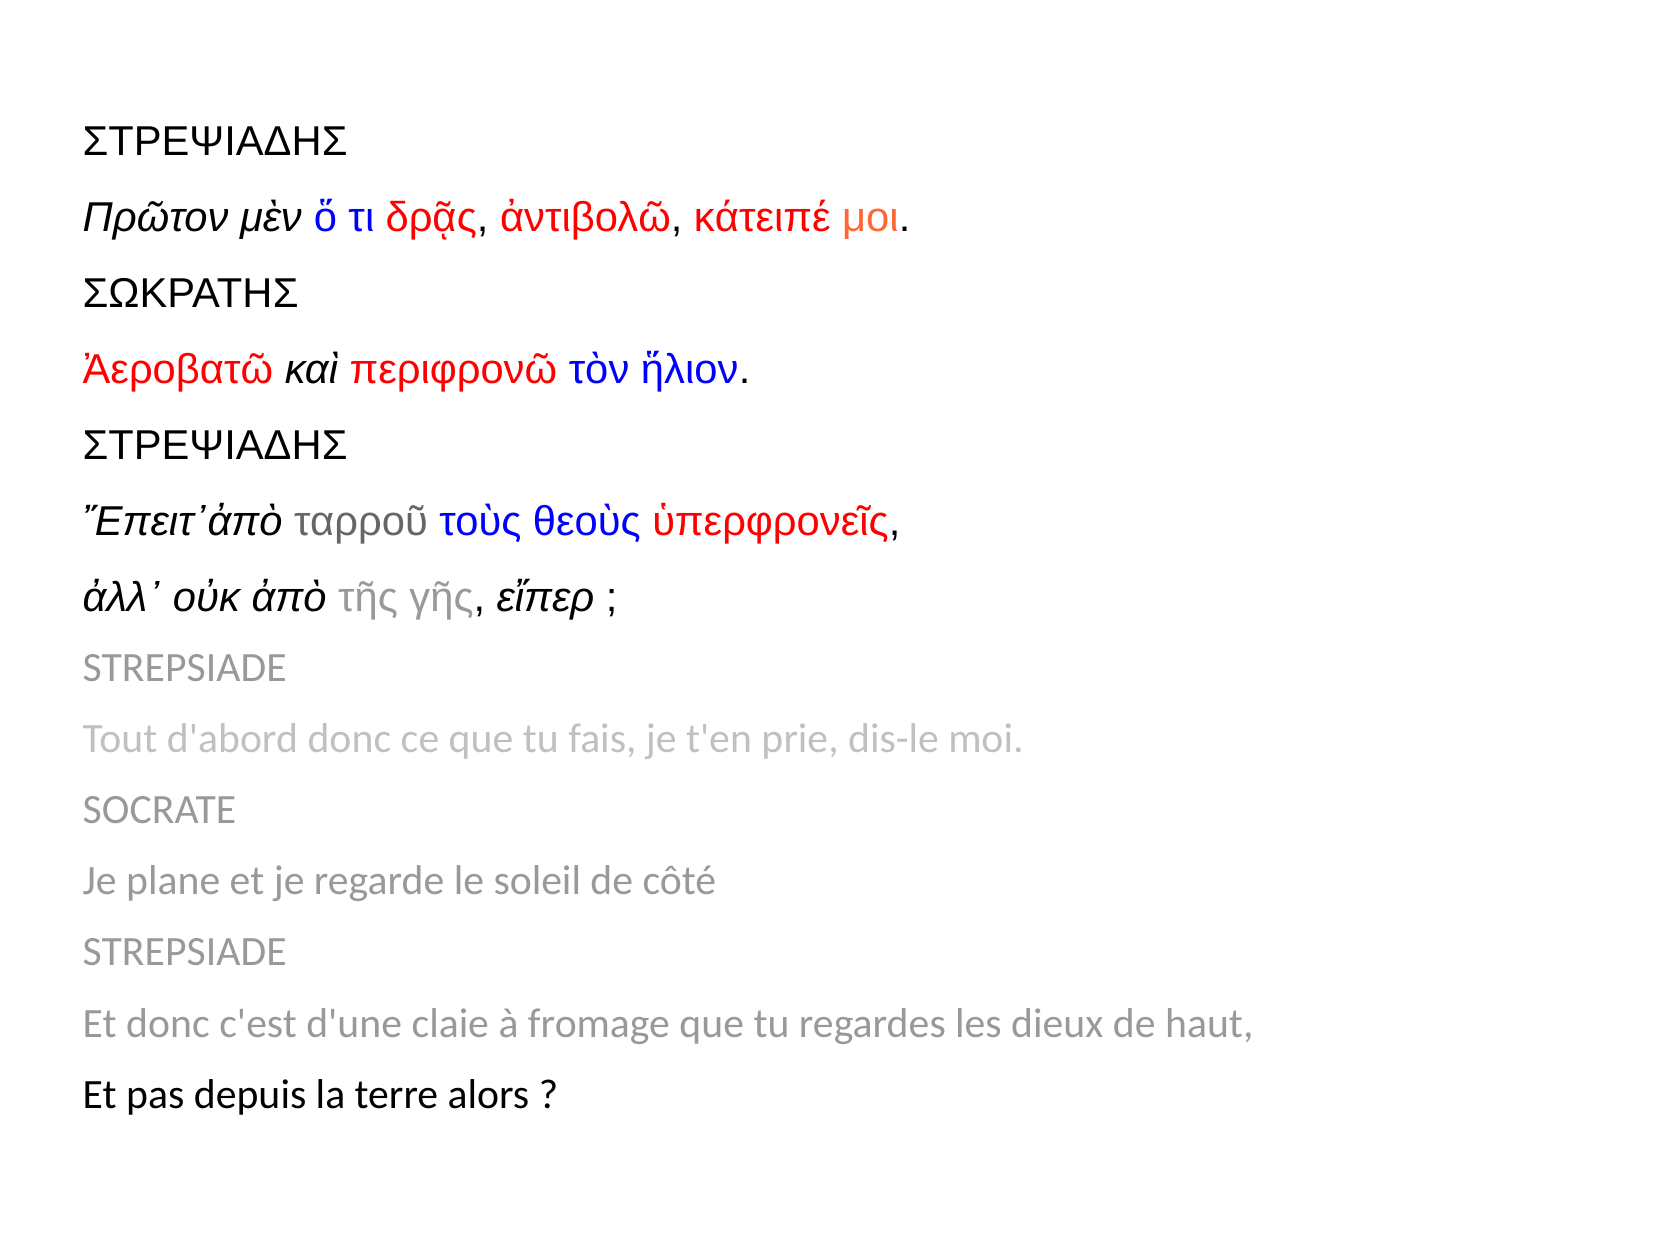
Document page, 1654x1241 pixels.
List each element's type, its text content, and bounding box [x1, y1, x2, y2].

list ΣΤΡΕΨΙΑΔΗΣ Πρῶτον μὲν ὅ τι δρᾷς, ἀντιβολῶ, κάτειπέ μοι. ΣΩΚΡΑΤΗΣ Ἀεροβατῶ καὶ περιφρονῶ τὸν ἥλιον. ΣΤΡΕΨΙΑΔΗΣ Ἔπειτ᾿ἀπὸ ταρροῦ τοὺς θεοὺς ὑπερφρονεῖς, ἀλλ᾿ οὐκ ἀπὸ τῆς γῆς, εἴπερ ; STREPSIADE Tout d'abord donc ce que tu fais, je t'en prie, dis-le moi. SOCRATE Je plane et je regarde le soleil de côté STREPSIADE Et donc c'est d'une claie à fromage que tu regardes les dieux de haut, Et pas depuis la terre alors ? [82, 118, 1571, 1186]
